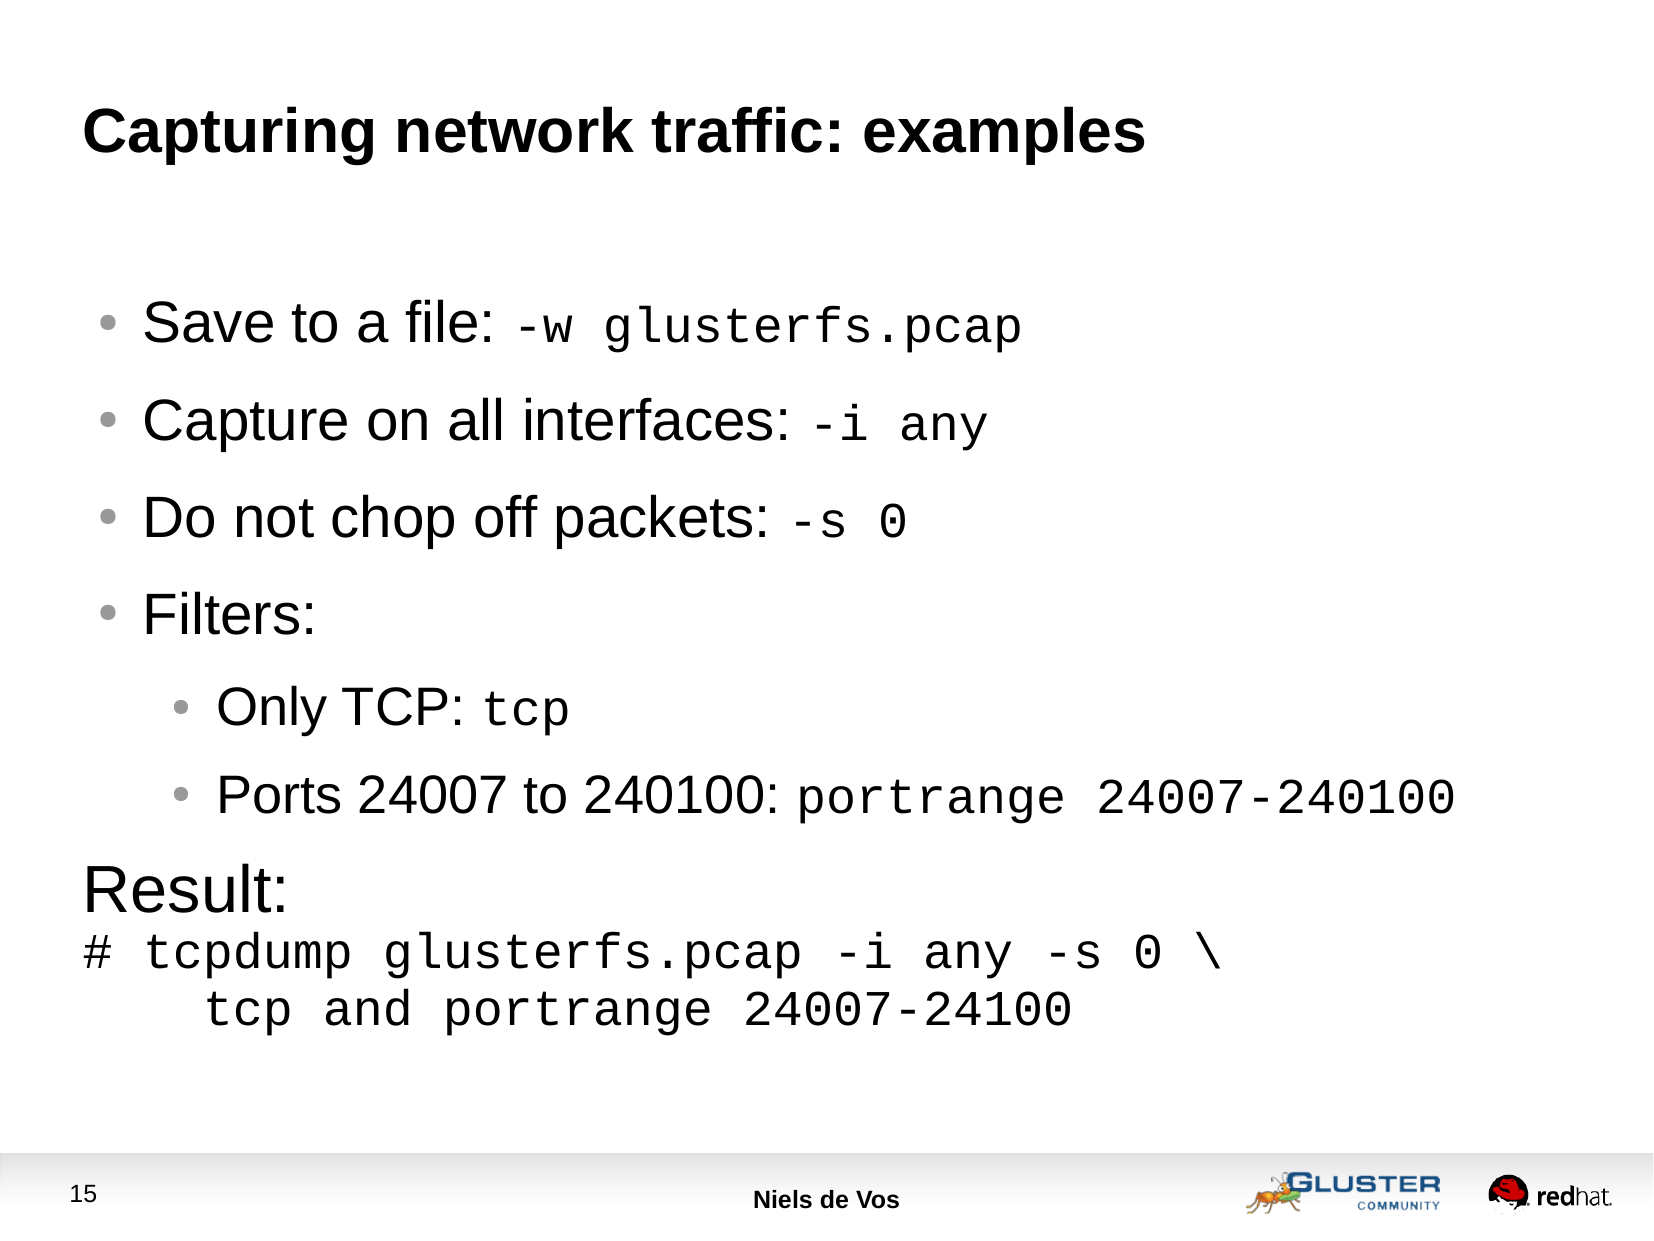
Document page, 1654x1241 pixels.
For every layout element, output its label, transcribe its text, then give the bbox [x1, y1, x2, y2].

title Capturing network traffic: examples [82, 37, 1571, 226]
list Save to a file: -w glusterfs.pcap Capture on all interfaces: -i any Do not chop off packets: -s 0 Filters: Only TCP: tcp Ports 24007 to 240100: portrange 24007-240100 Result: # tcpdump glusterfs.pcap -i any -s 0 \ tcp and portrange 24007-24100 [82, 290, 1571, 1041]
picture [0, 1153, 1654, 1238]
